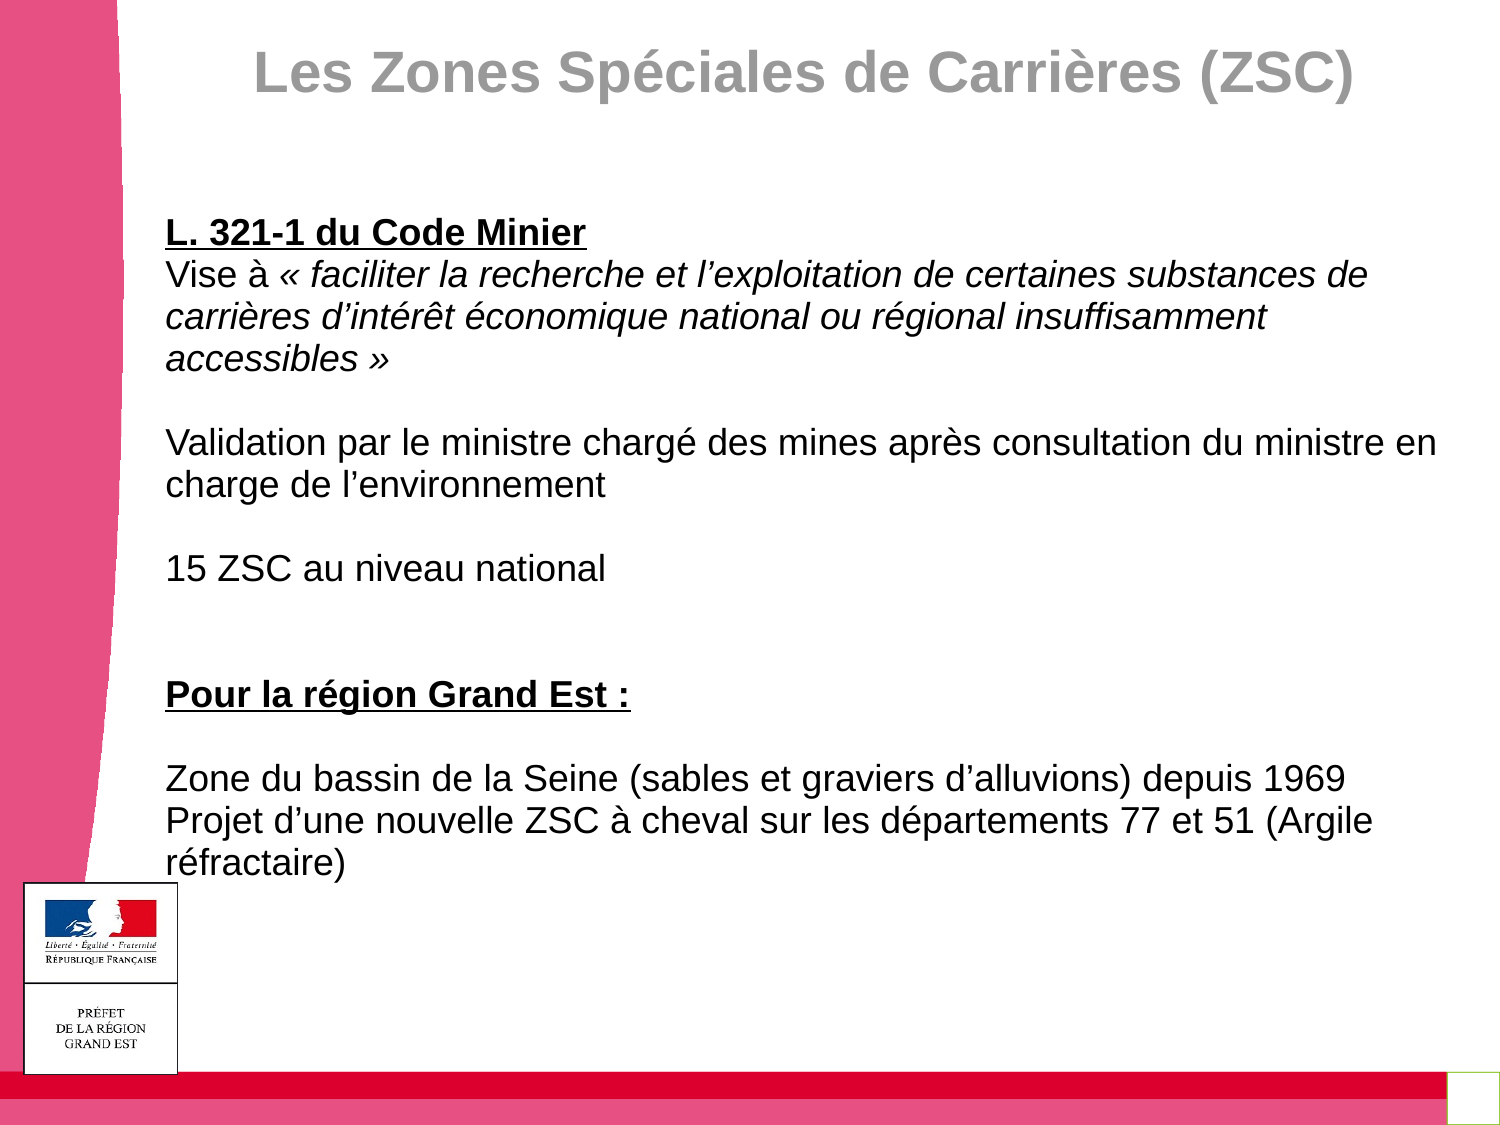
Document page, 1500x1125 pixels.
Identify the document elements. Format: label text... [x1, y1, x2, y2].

picture [0, 0, 1500, 1125]
title Les Zones Spéciales de Carrières (ZSC) [106, 23, 1500, 122]
title L. 321-1 du Code Minier Vise à « faciliter la recherche et l’exploitation de certaines substances de carrières d’intérêt économique national ou régional insuffisamment accessibles » Validation par le ministre chargé des mines après consultation du ministre en charge de l’environnement 15 ZSC au niveau national Pour la région Grand Est : Zone du bassin de la Seine (sables et graviers d’alluvions) depuis 1969 Projet d’une nouvelle ZSC à cheval sur les départements 77 et 51 (Argile réfractaire) [165, 165, 1465, 930]
